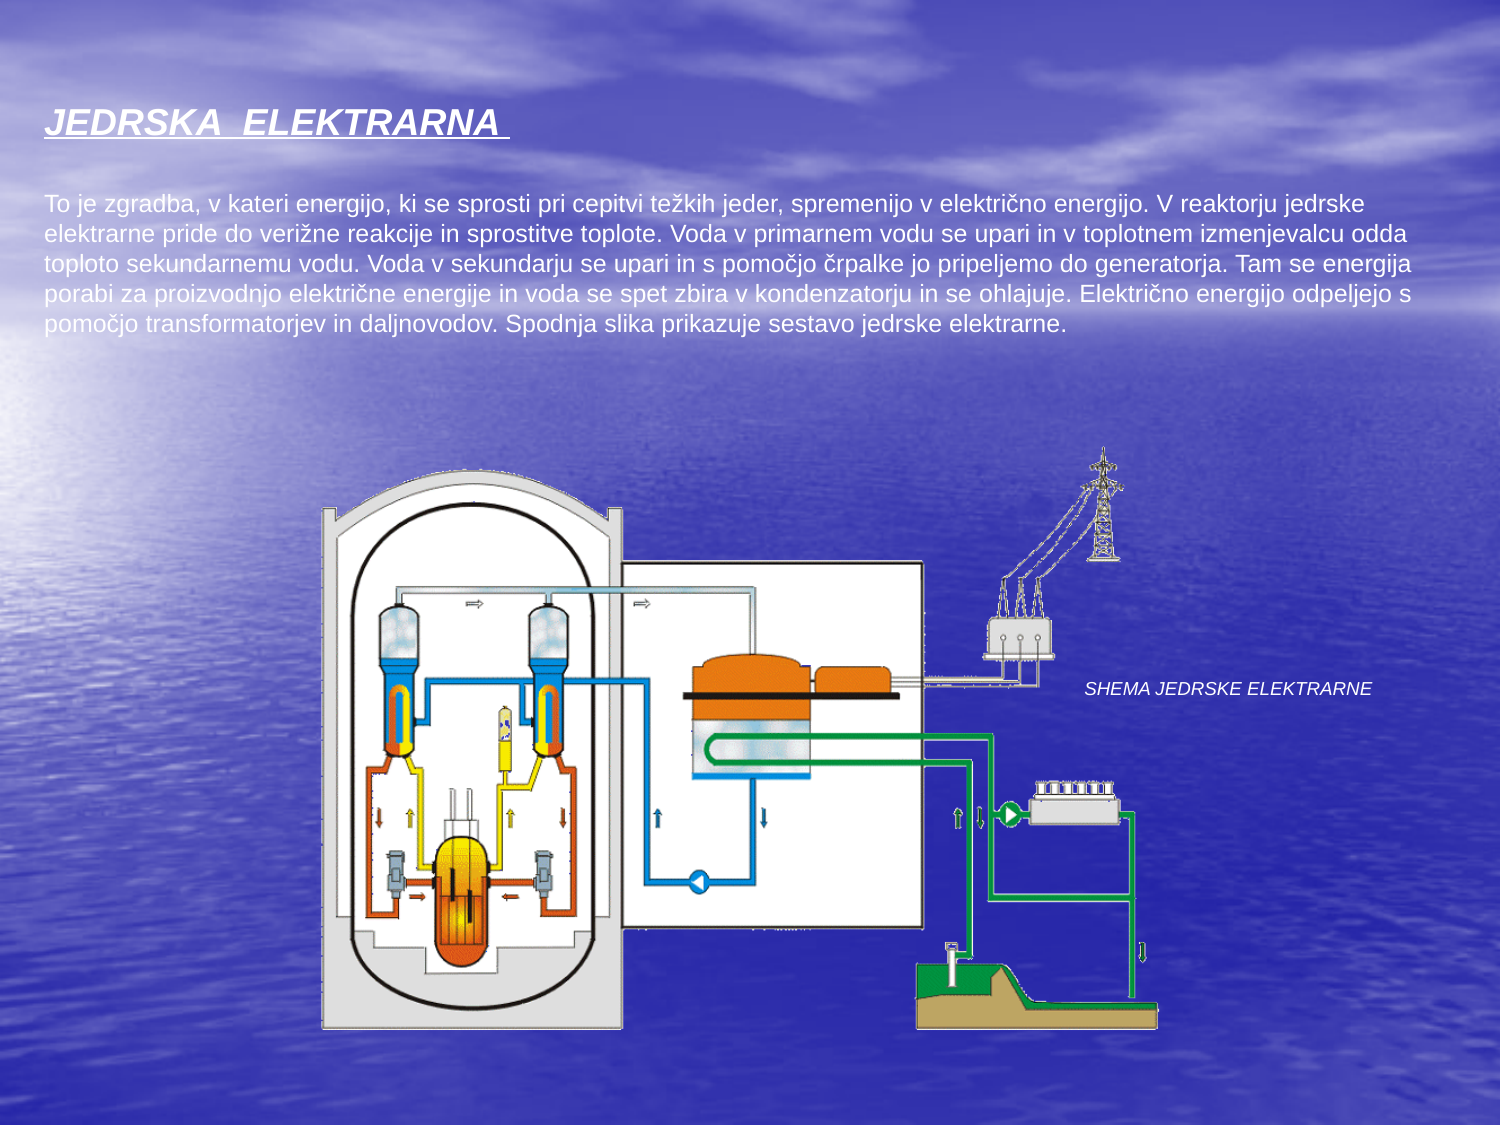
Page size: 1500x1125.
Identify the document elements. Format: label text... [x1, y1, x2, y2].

picture [0, 0, 1500, 1125]
text_box SHEMA JEDRSKE ELEKTRARNE [1069, 668, 1388, 707]
text_box JEDRSKA ELEKTRARNA To je zgradba, v kateri energijo, ki se sprosti pri cepitvi težkih jeder, spremenijo v električno energijo. V reaktorju jedrske elektrarne pride do verižne reakcije in sprostitve toplote. Voda v primarnem vodu se upari in v toplotnem izmenjevalcu odda toploto sekundarnemu vodu. Voda v sekundarju se upari in s pomočjo črpalke jo pripeljemo do generatorja. Tam se energija porabi za proizvodnjo električne energije in voda se spet zbira v kondenzatorju in se ohlajuje. Električno energijo odpeljejo s pomočjo transformatorjev in daljnovodov. Spodnja slika prikazuje sestavo jedrske elektrarne. [29, 90, 1459, 405]
